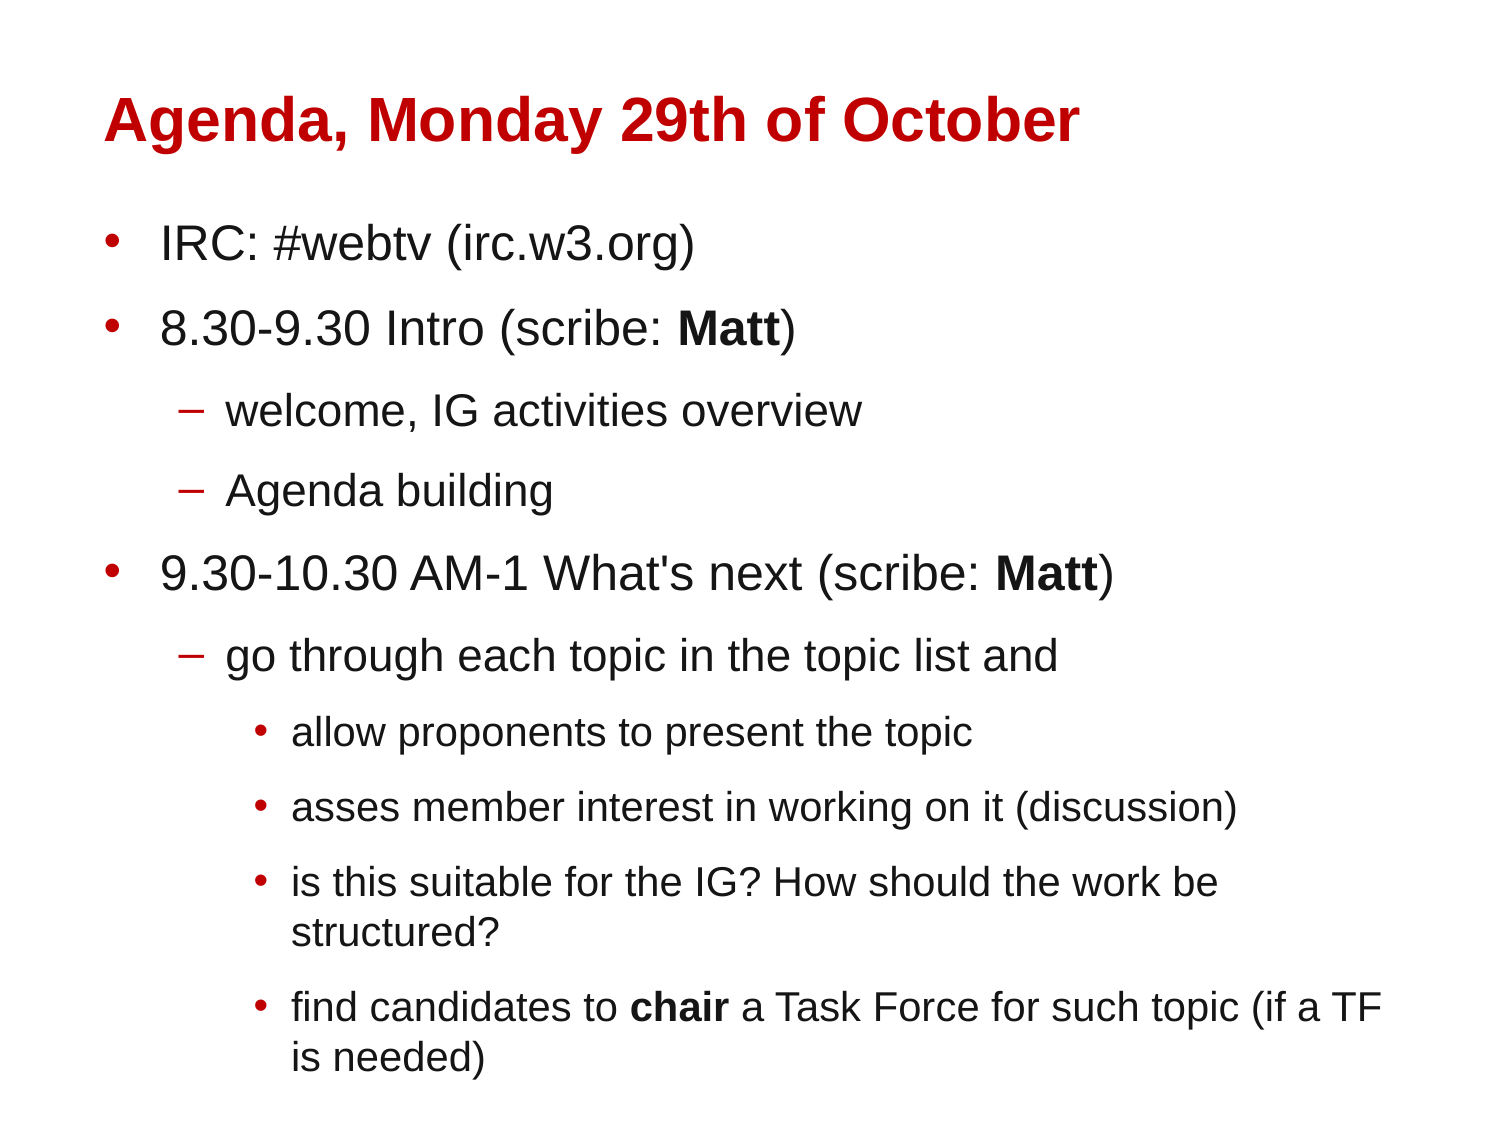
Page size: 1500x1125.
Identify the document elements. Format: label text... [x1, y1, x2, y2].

title Agenda, Monday 29th of October [88, 70, 1412, 162]
list IRC: #webtv (irc.w3.org) 8.30-9.30 Intro (scribe: Matt) welcome, IG activities overview Agenda building 9.30-10.30 AM-1 What's next (scribe: Matt) go through each topic in the topic list and allow proponents to present the topic asses member interest in working on it (discussion) is this suitable for the IG? How should the work be structured? find candidates to chair a Task Force for such topic (if a TF is needed) [88, 203, 1412, 1088]
